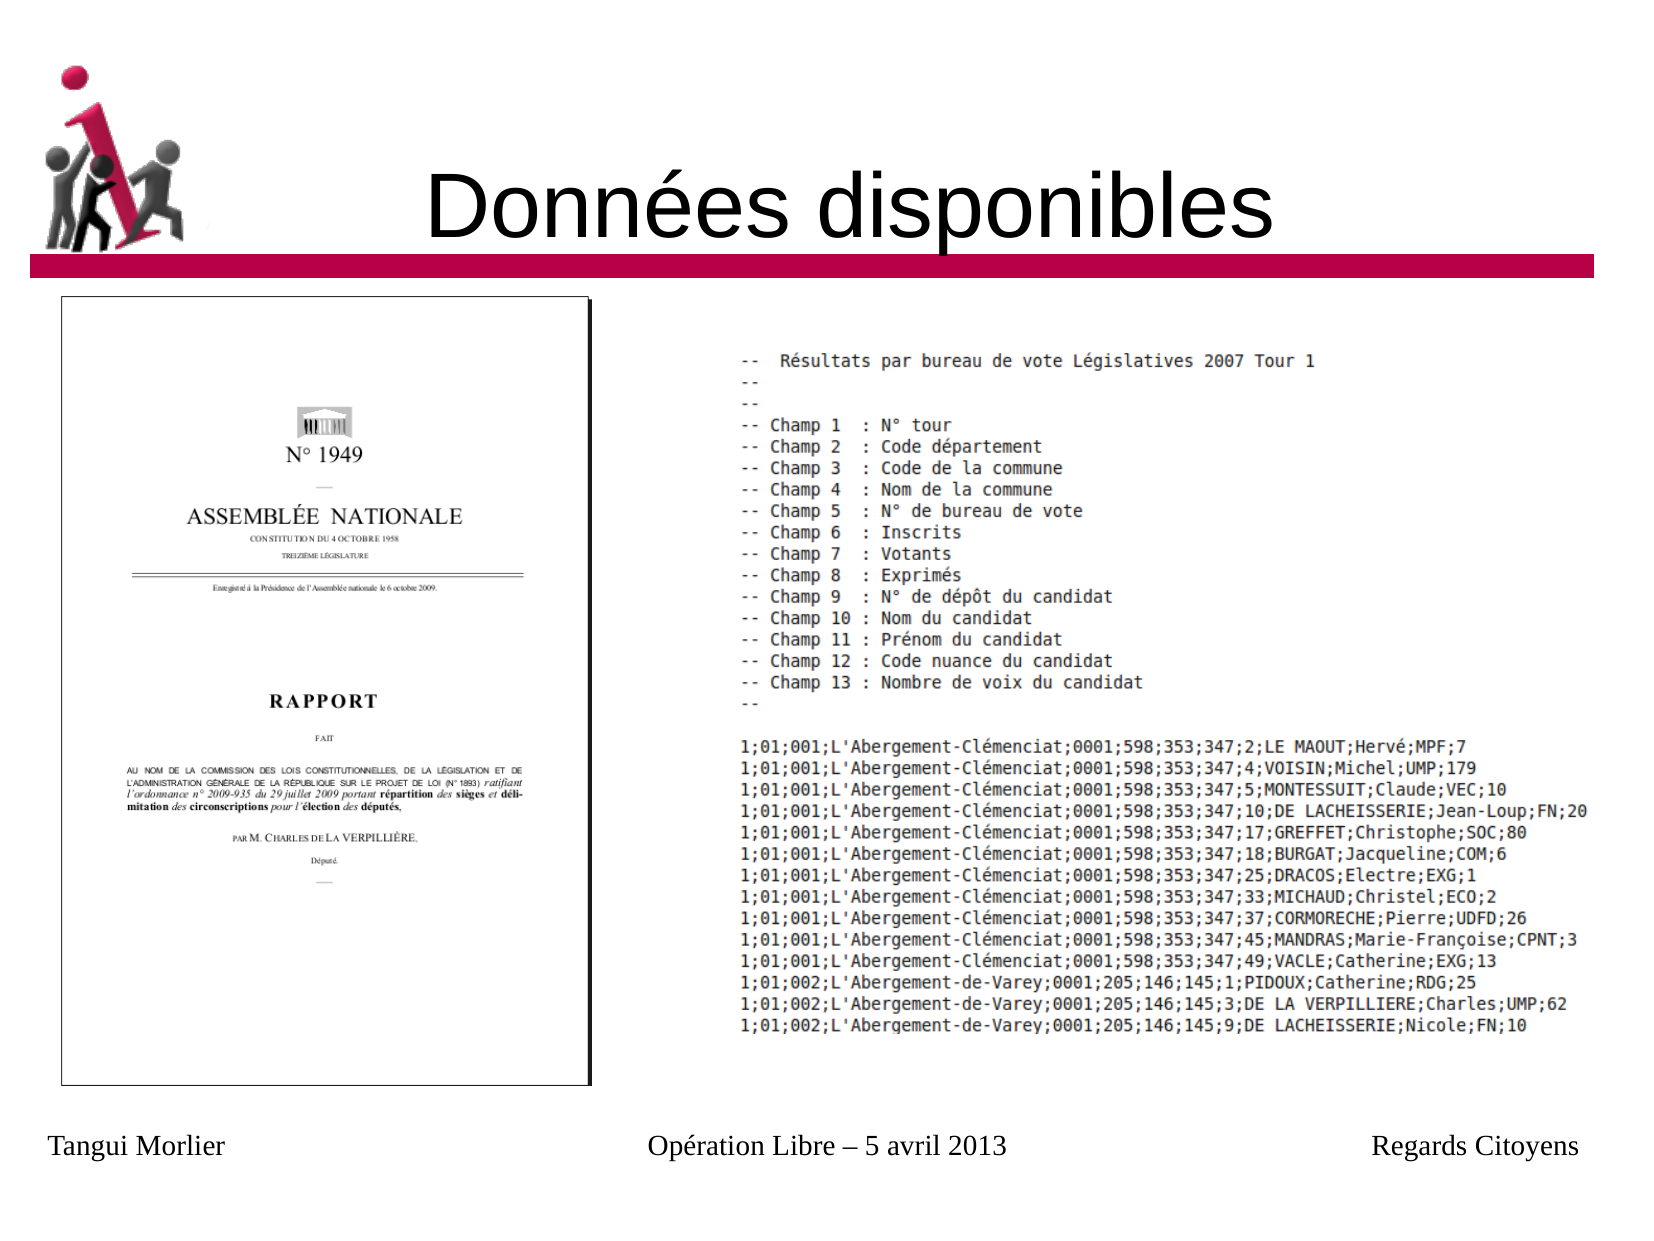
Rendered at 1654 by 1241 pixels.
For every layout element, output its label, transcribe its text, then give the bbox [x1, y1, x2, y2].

title Données disponibles [106, 109, 1595, 303]
picture [29, 60, 210, 254]
picture [740, 352, 1595, 1034]
picture [59, 295, 592, 1086]
